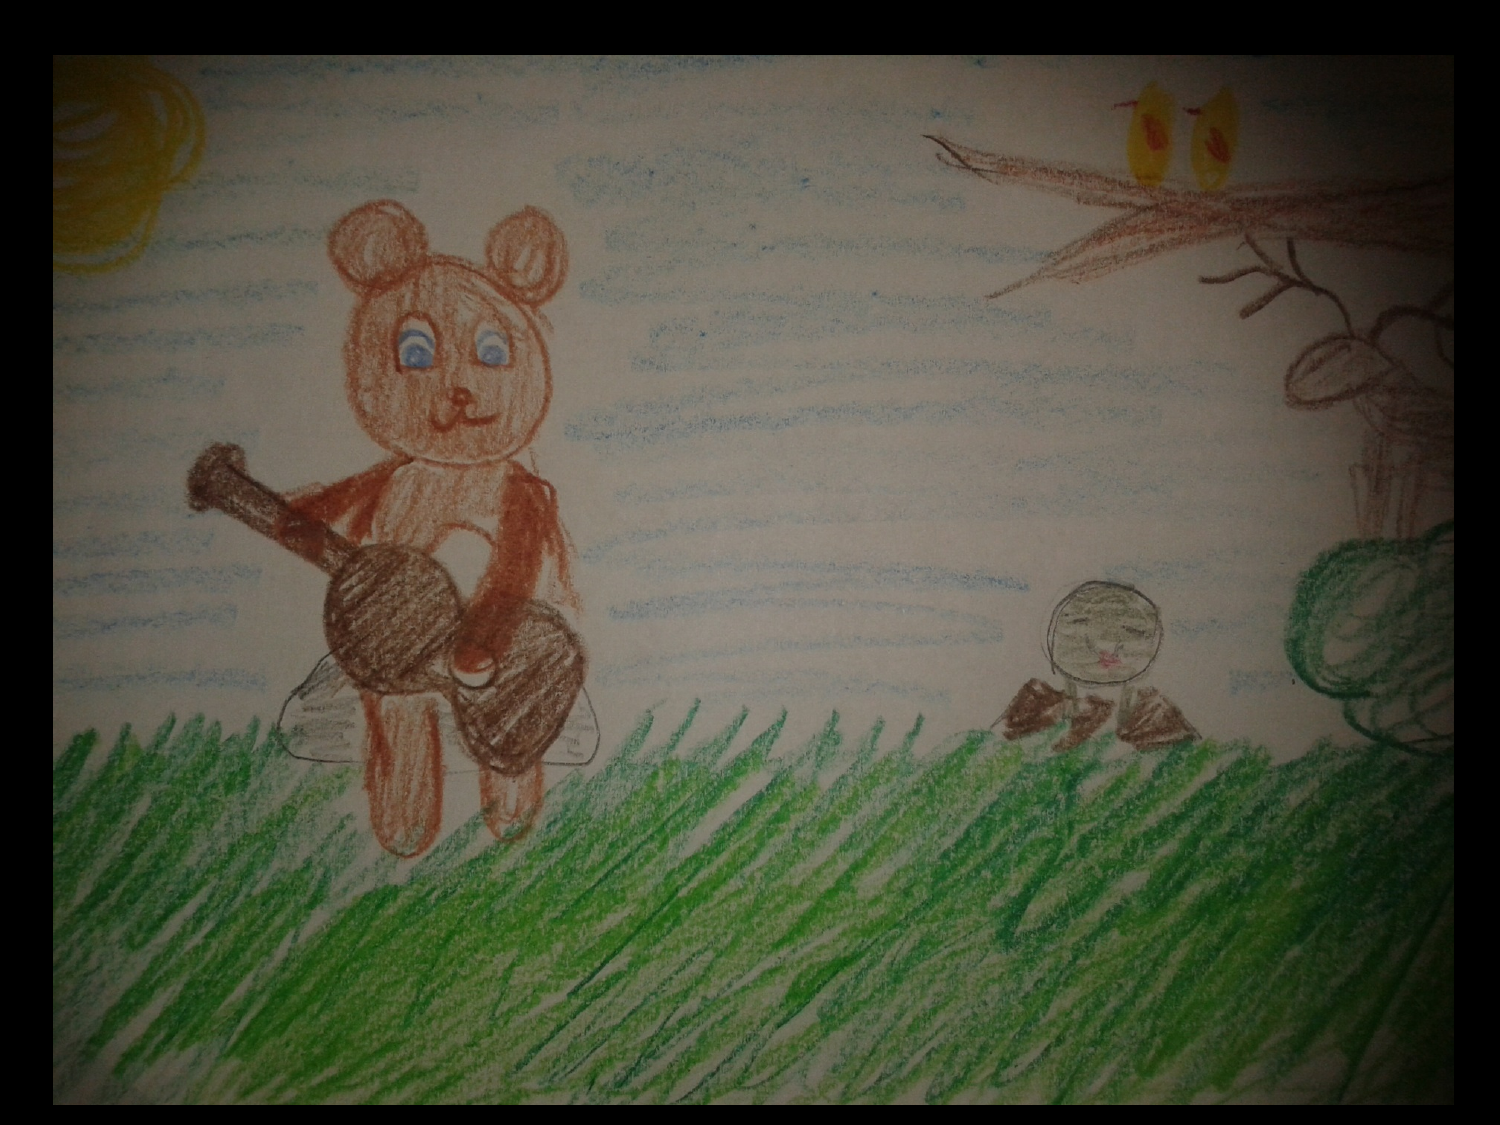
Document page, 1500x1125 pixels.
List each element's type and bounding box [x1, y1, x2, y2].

picture [53, 54, 1455, 1106]
